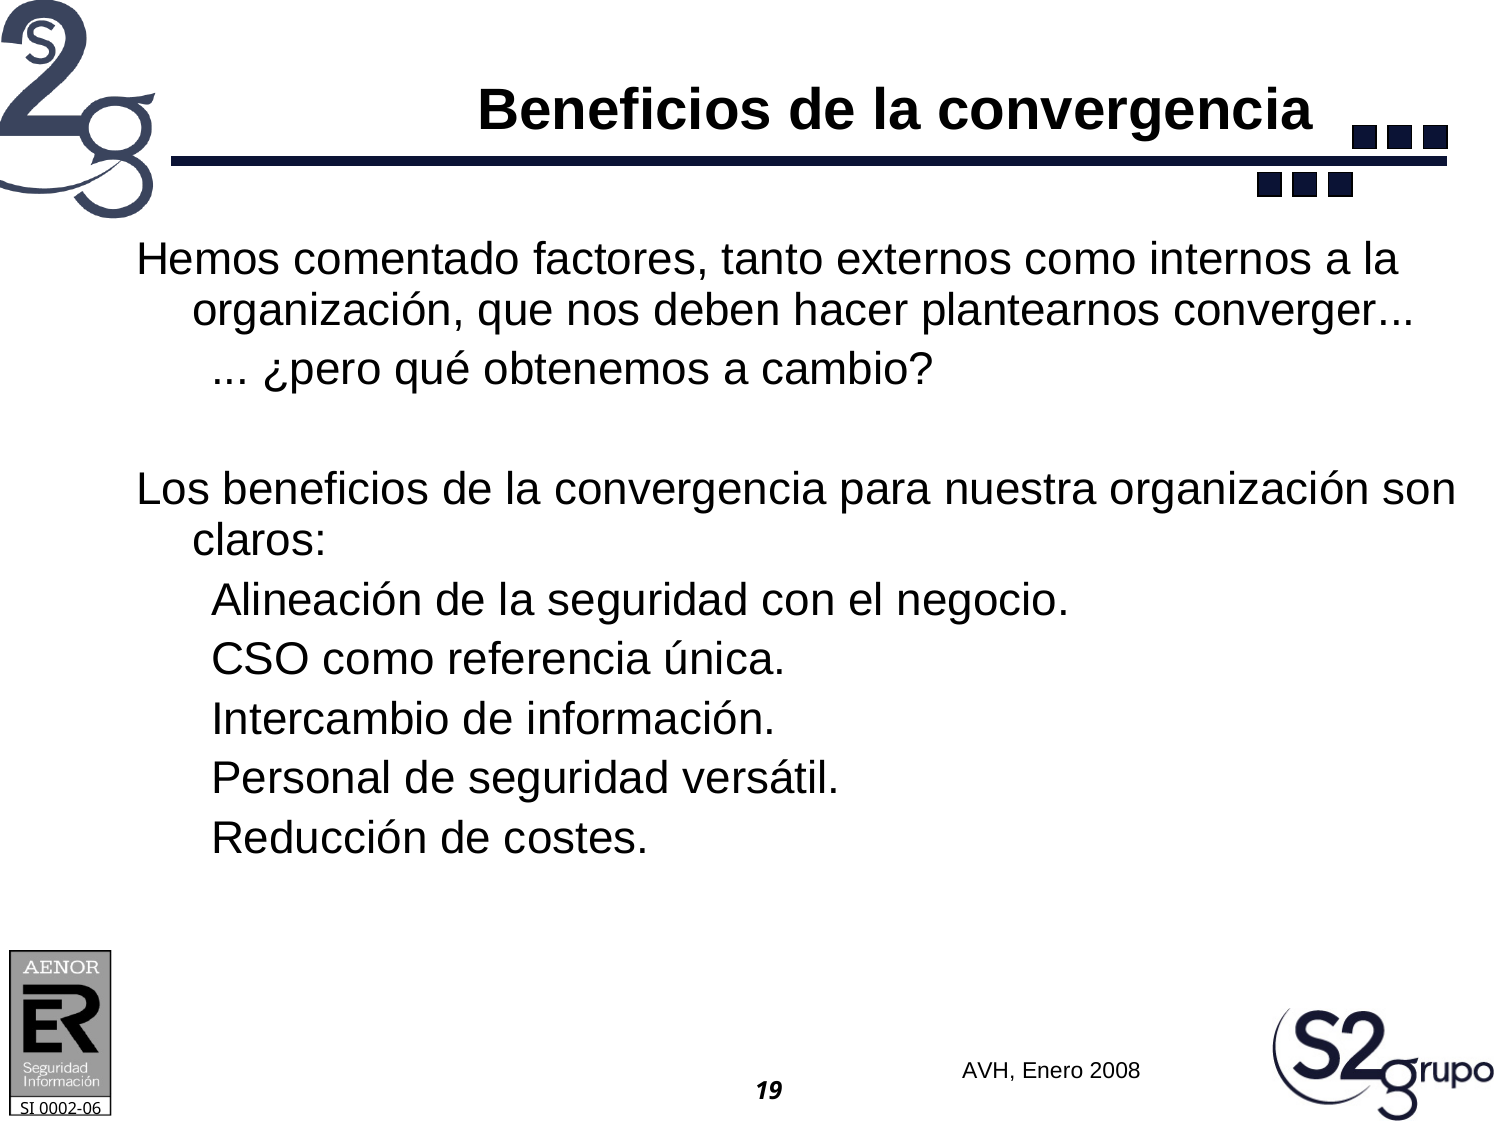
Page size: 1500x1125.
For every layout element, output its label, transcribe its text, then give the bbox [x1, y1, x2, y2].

list Hemos comentado factores, tanto externos como internos a la organización, que nos deben hacer plantearnos converger... ... ¿pero qué obtenemos a cambio? Los beneficios de la convergencia para nuestra organización son claros: Alineación de la seguridad con el negocio. CSO como referencia única. Intercambio de información. Personal de seguridad versátil. Reducción de costes. [120, 177, 1477, 929]
picture [1272, 1008, 1494, 1121]
title Beneficios de la convergencia [183, 30, 1329, 149]
text_box AVH, Enero 2008 [947, 1049, 1156, 1091]
picture [0, 0, 158, 220]
picture [9, 950, 112, 1116]
